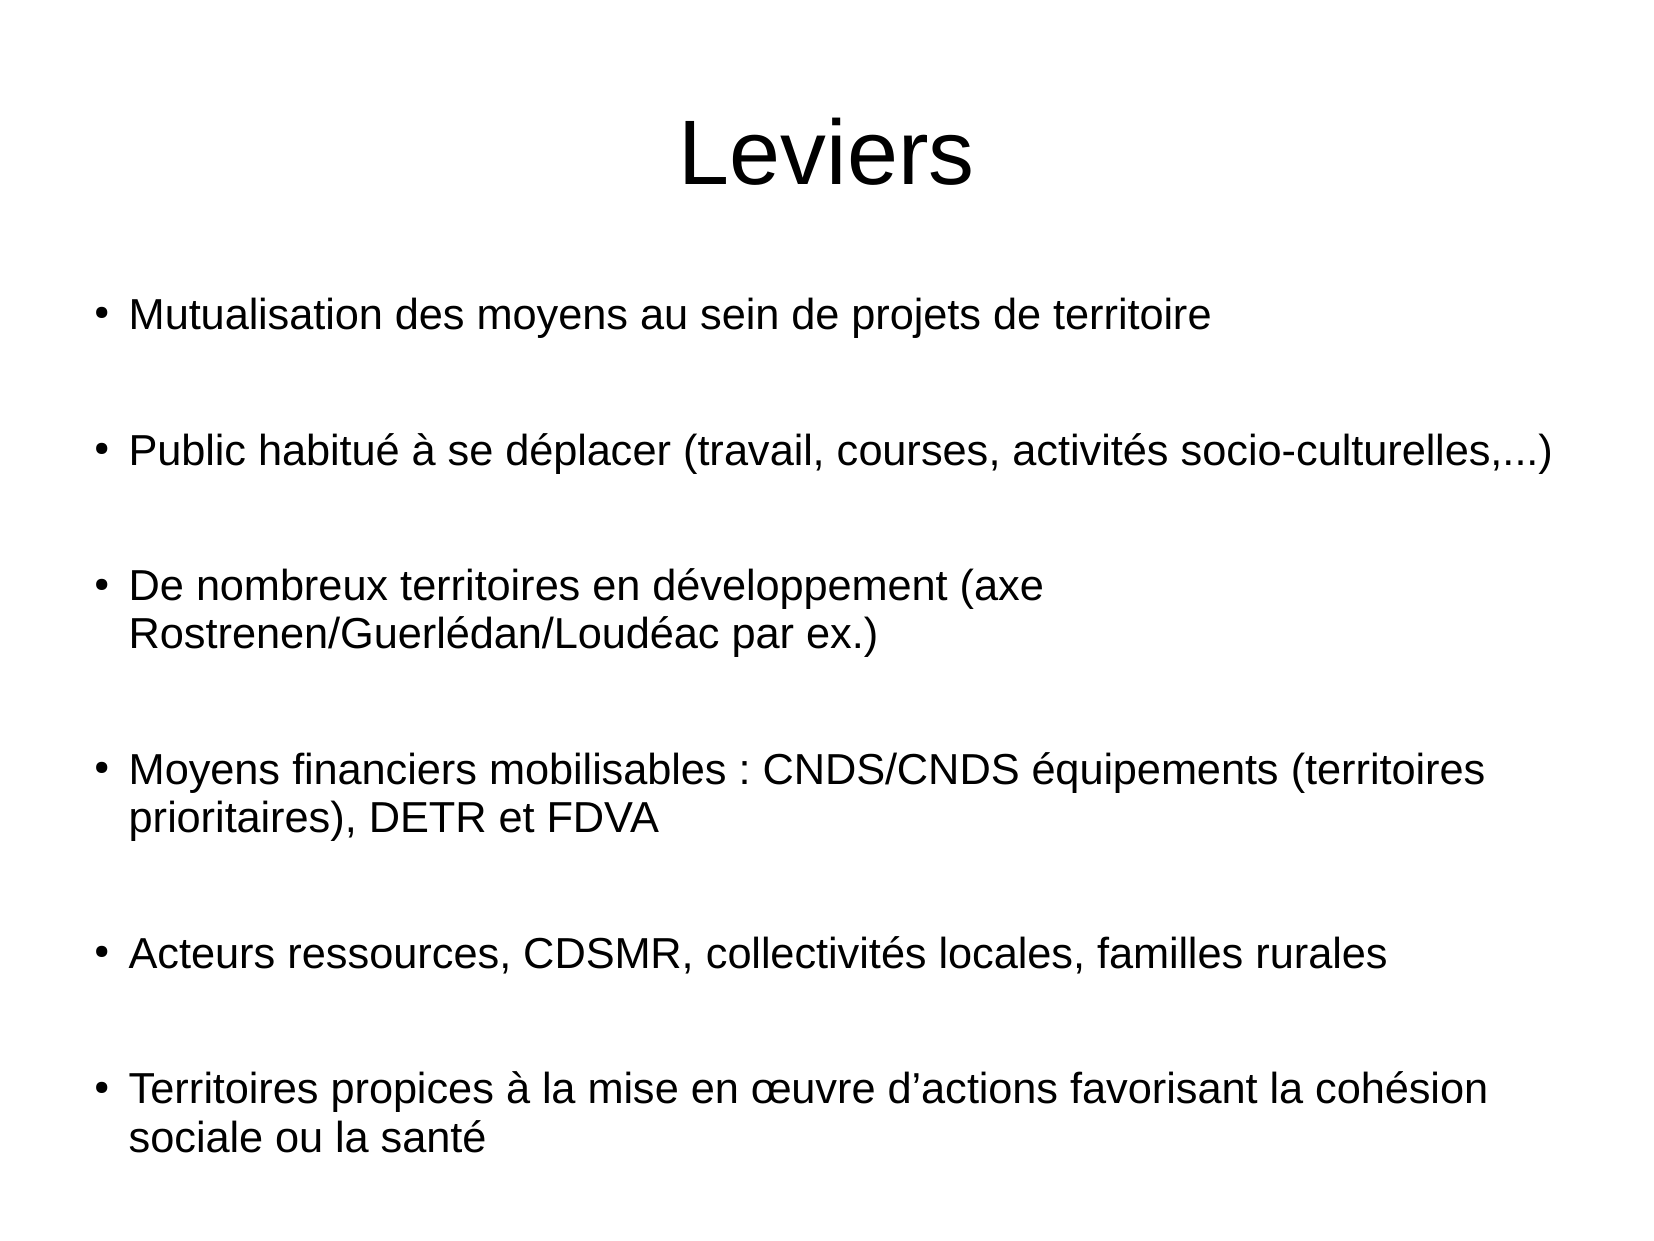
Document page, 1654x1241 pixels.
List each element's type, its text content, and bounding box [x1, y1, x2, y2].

list Mutualisation des moyens au sein de projets de territoire Public habitué à se déplacer (travail, courses, activités socio-culturelles,...) De nombreux territoires en développement (axe Rostrenen/Guerlédan/Loudéac par ex.) Moyens financiers mobilisables : CNDS/CNDS équipements (territoires prioritaires), DETR et FDVA Acteurs ressources, CDSMR, collectivités locales, familles rurales Territoires propices à la mise en œuvre d’actions favorisant la cohésion sociale ou la santé [82, 290, 1571, 1182]
title Leviers [82, 49, 1571, 257]
